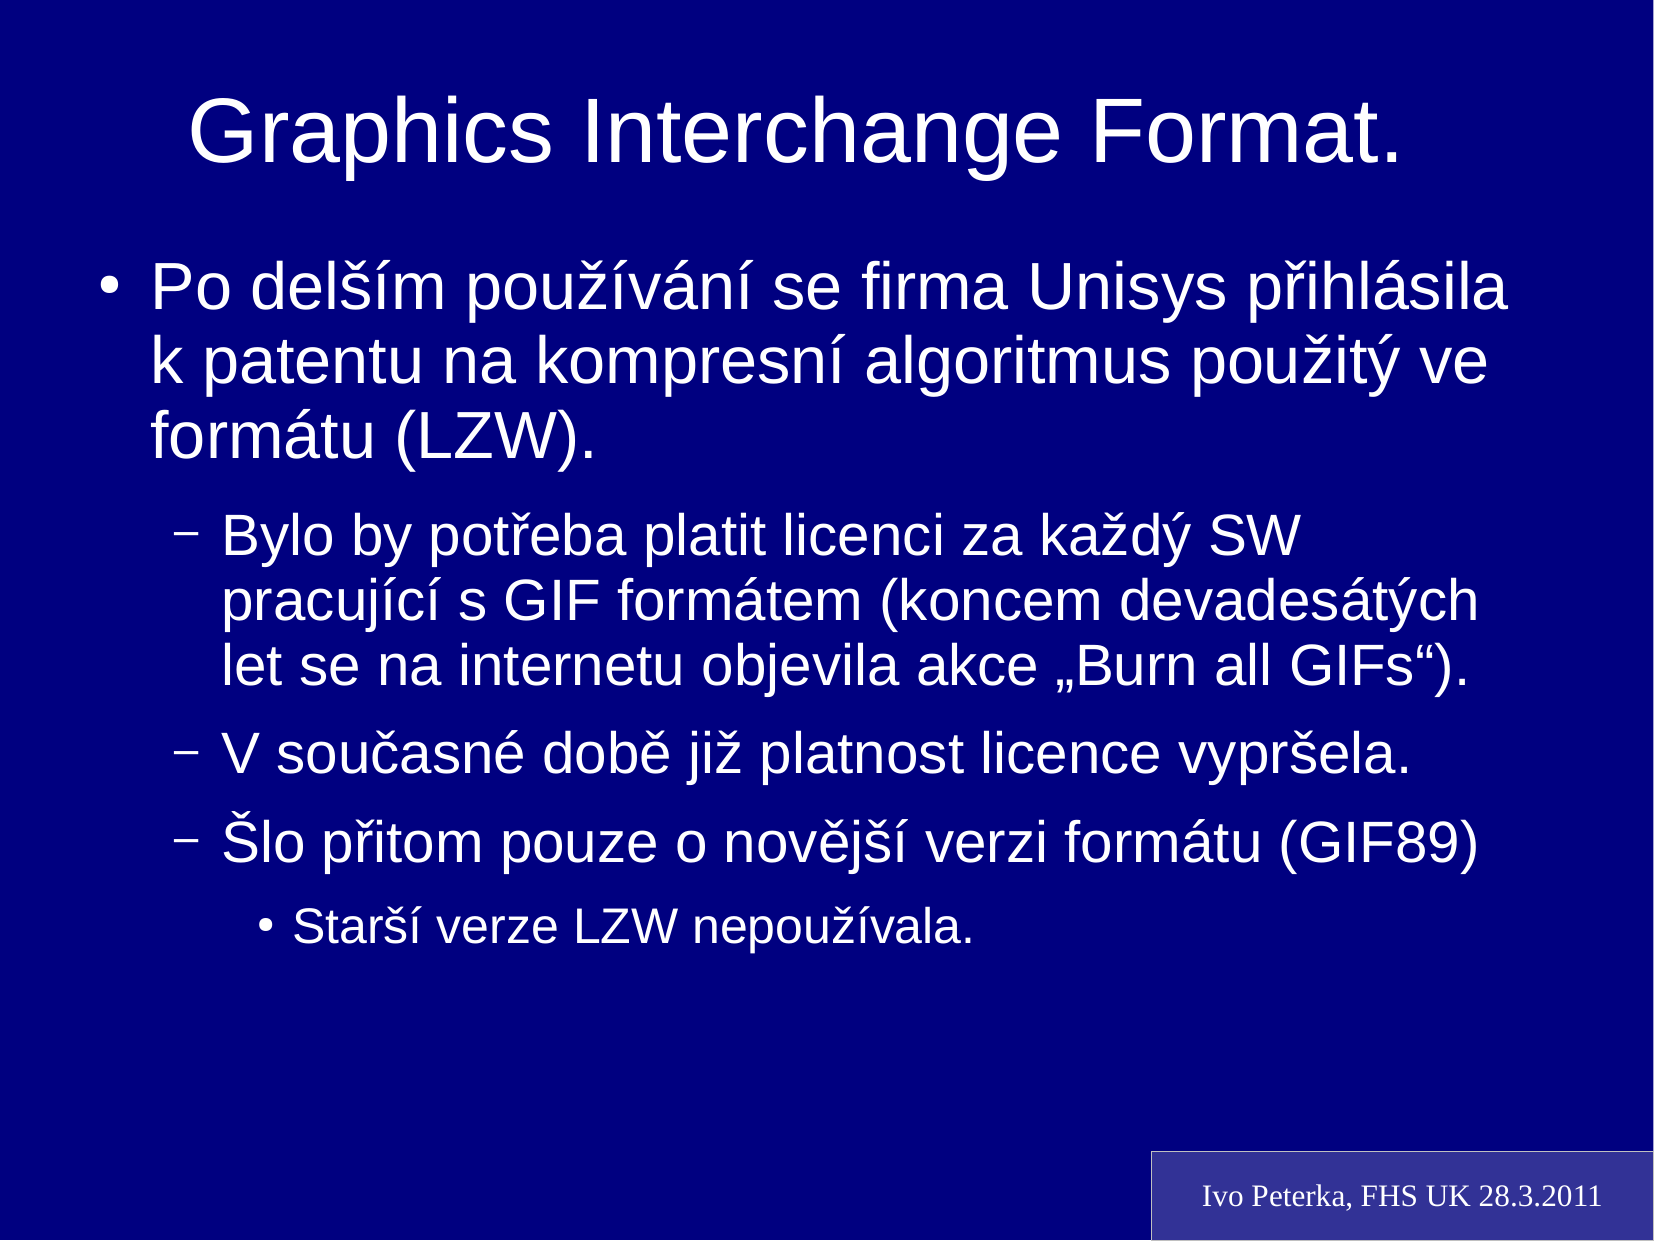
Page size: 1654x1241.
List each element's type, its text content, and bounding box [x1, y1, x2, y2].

list Po delším používání se firma Unisys přihlásila k patentu na kompresní algoritmus použitý ve formátu (LZW). Bylo by potřeba platit licenci za každý SW pracující s GIF formátem (koncem devadesátých let se na internetu objevila akce „Burn all GIFs“). V současné době již platnost licence vypršela. Šlo přitom pouze o novější verzi formátu (GIF89) Starší verze LZW nepoužívala. [79, 248, 1515, 955]
title Graphics Interchange Format. [79, 42, 1515, 220]
